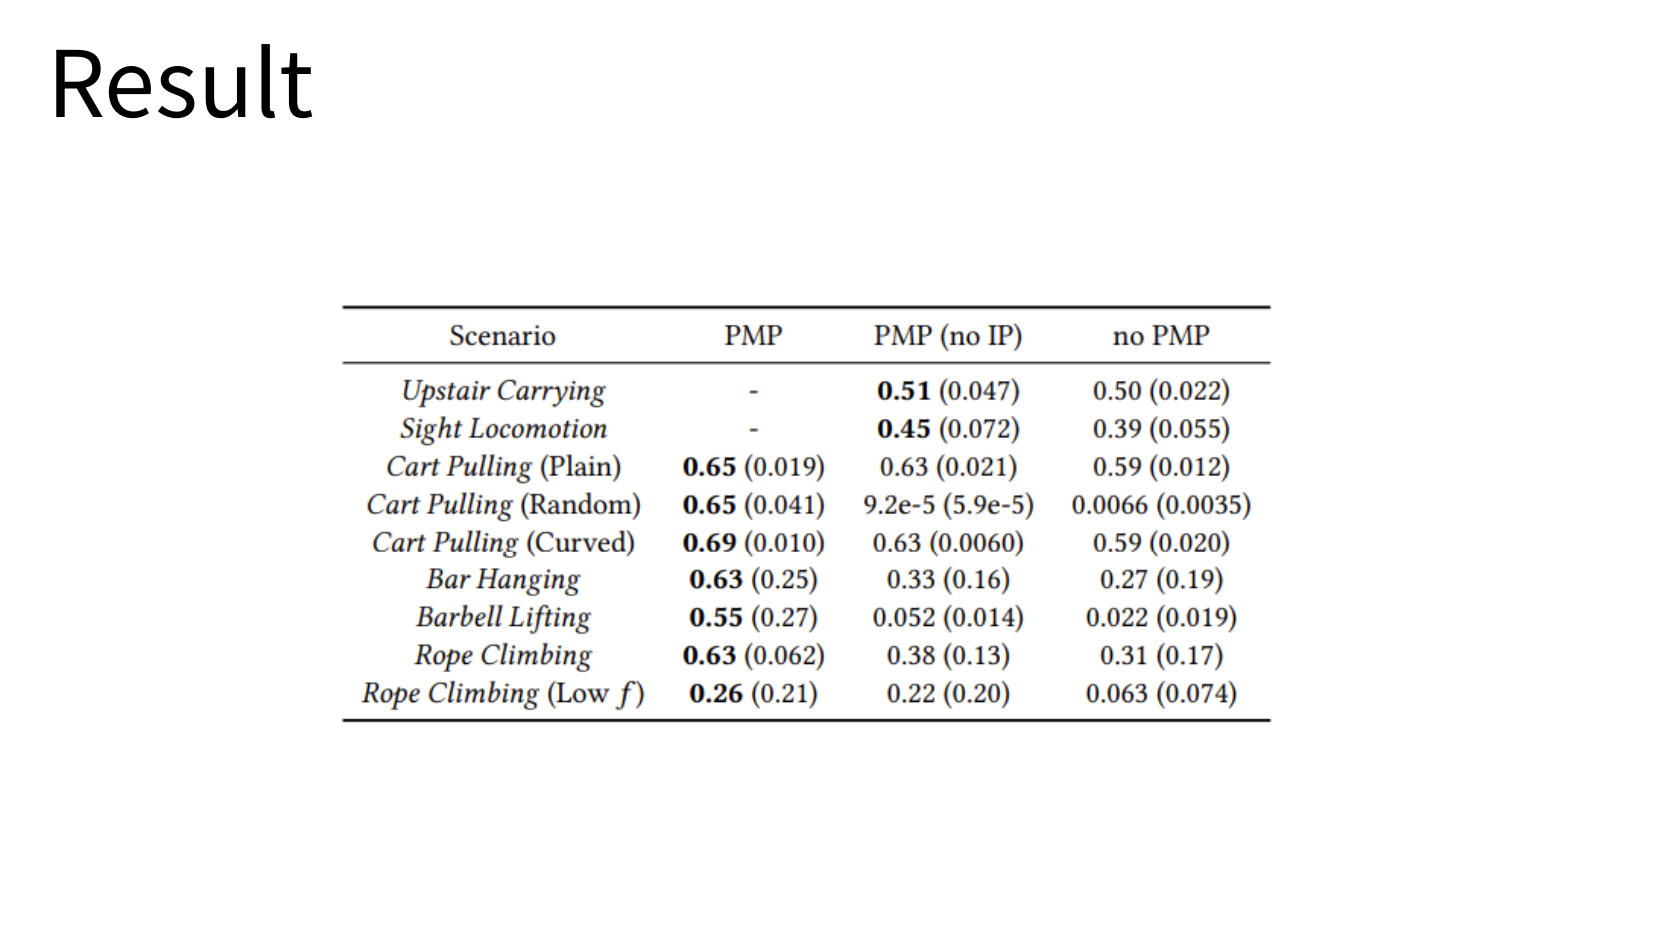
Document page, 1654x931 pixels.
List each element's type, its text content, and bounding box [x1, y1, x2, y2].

title Result [47, 0, 1536, 156]
picture [324, 295, 1278, 739]
